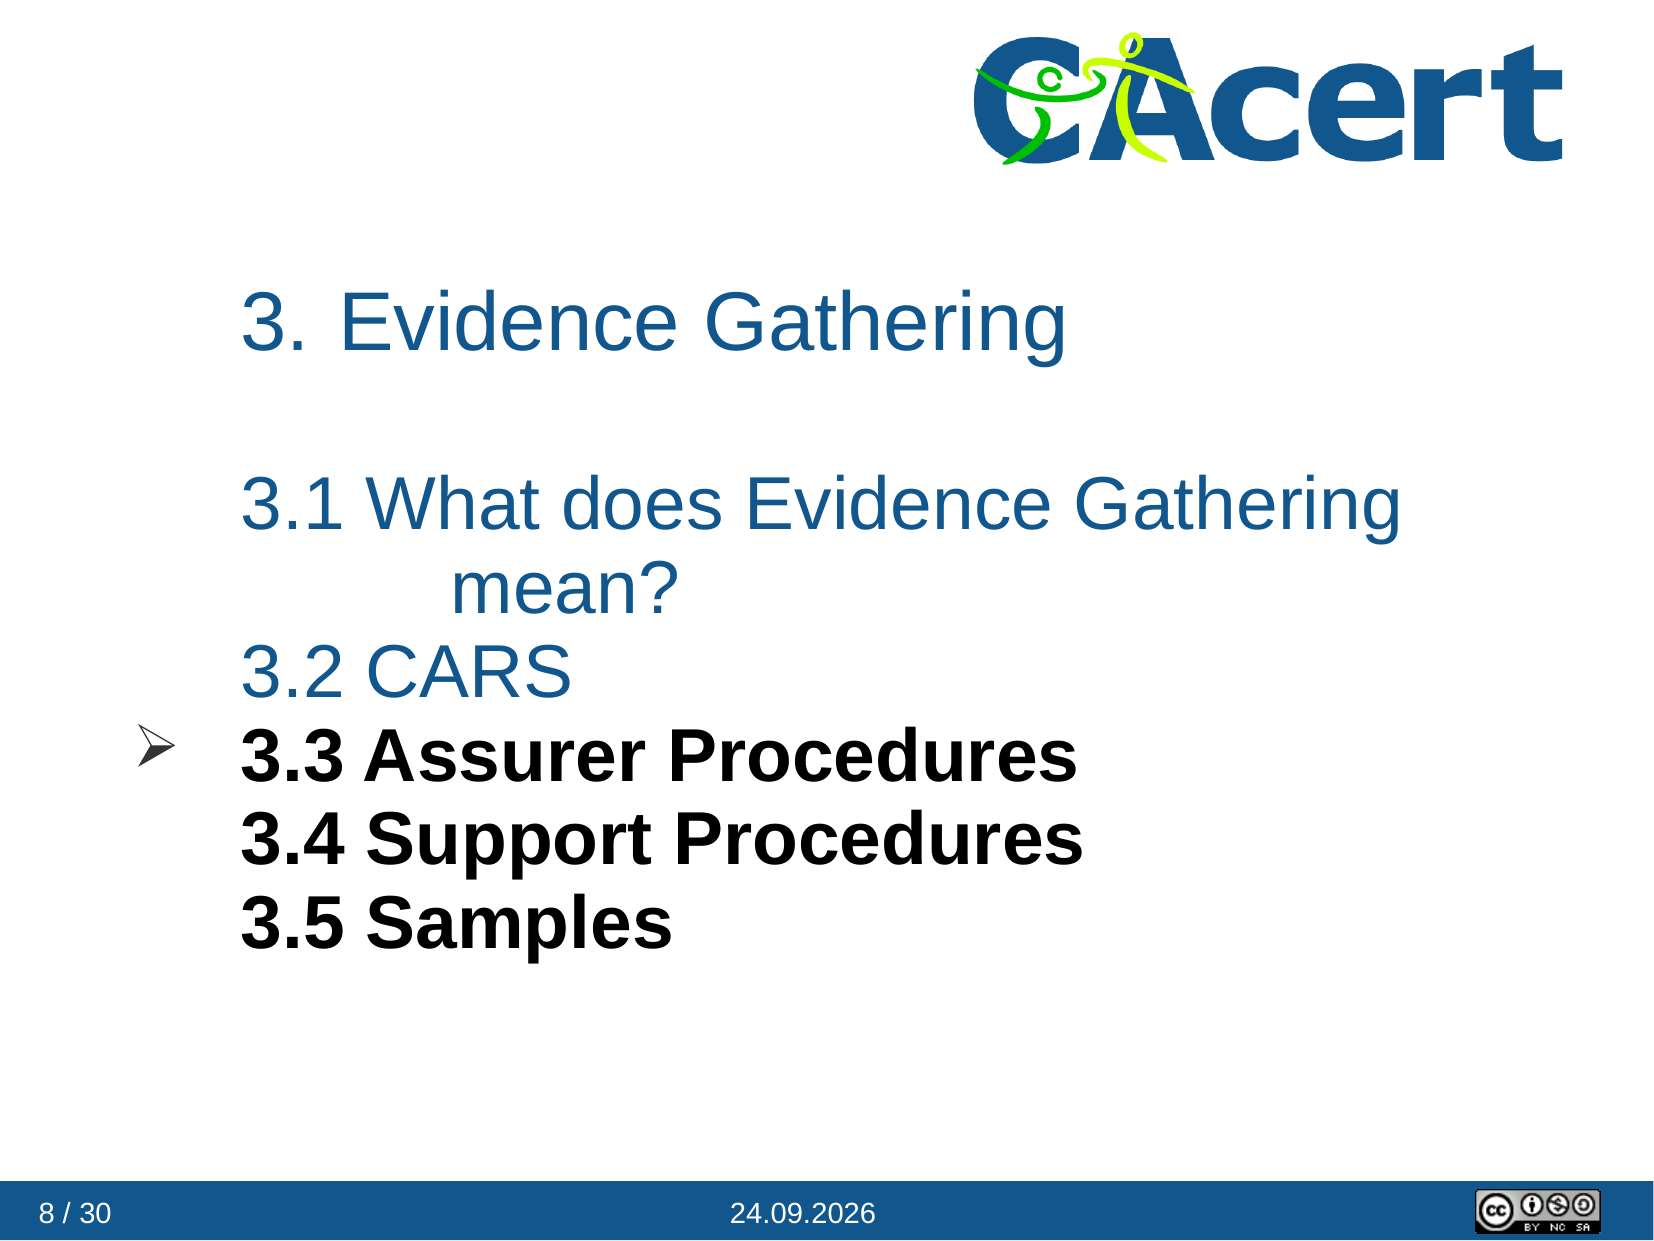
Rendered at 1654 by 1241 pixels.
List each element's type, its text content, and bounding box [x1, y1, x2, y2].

text_box [118, 265, 237, 803]
title 3. Evidence Gathering 3.1 What does Evidence Gathering mean? 3.2 CARS 3.3 Assurer Procedures 3.4 Support Procedures 3.5 Samples [240, 265, 1564, 975]
picture [972, 30, 1564, 166]
picture [1475, 1189, 1601, 1234]
